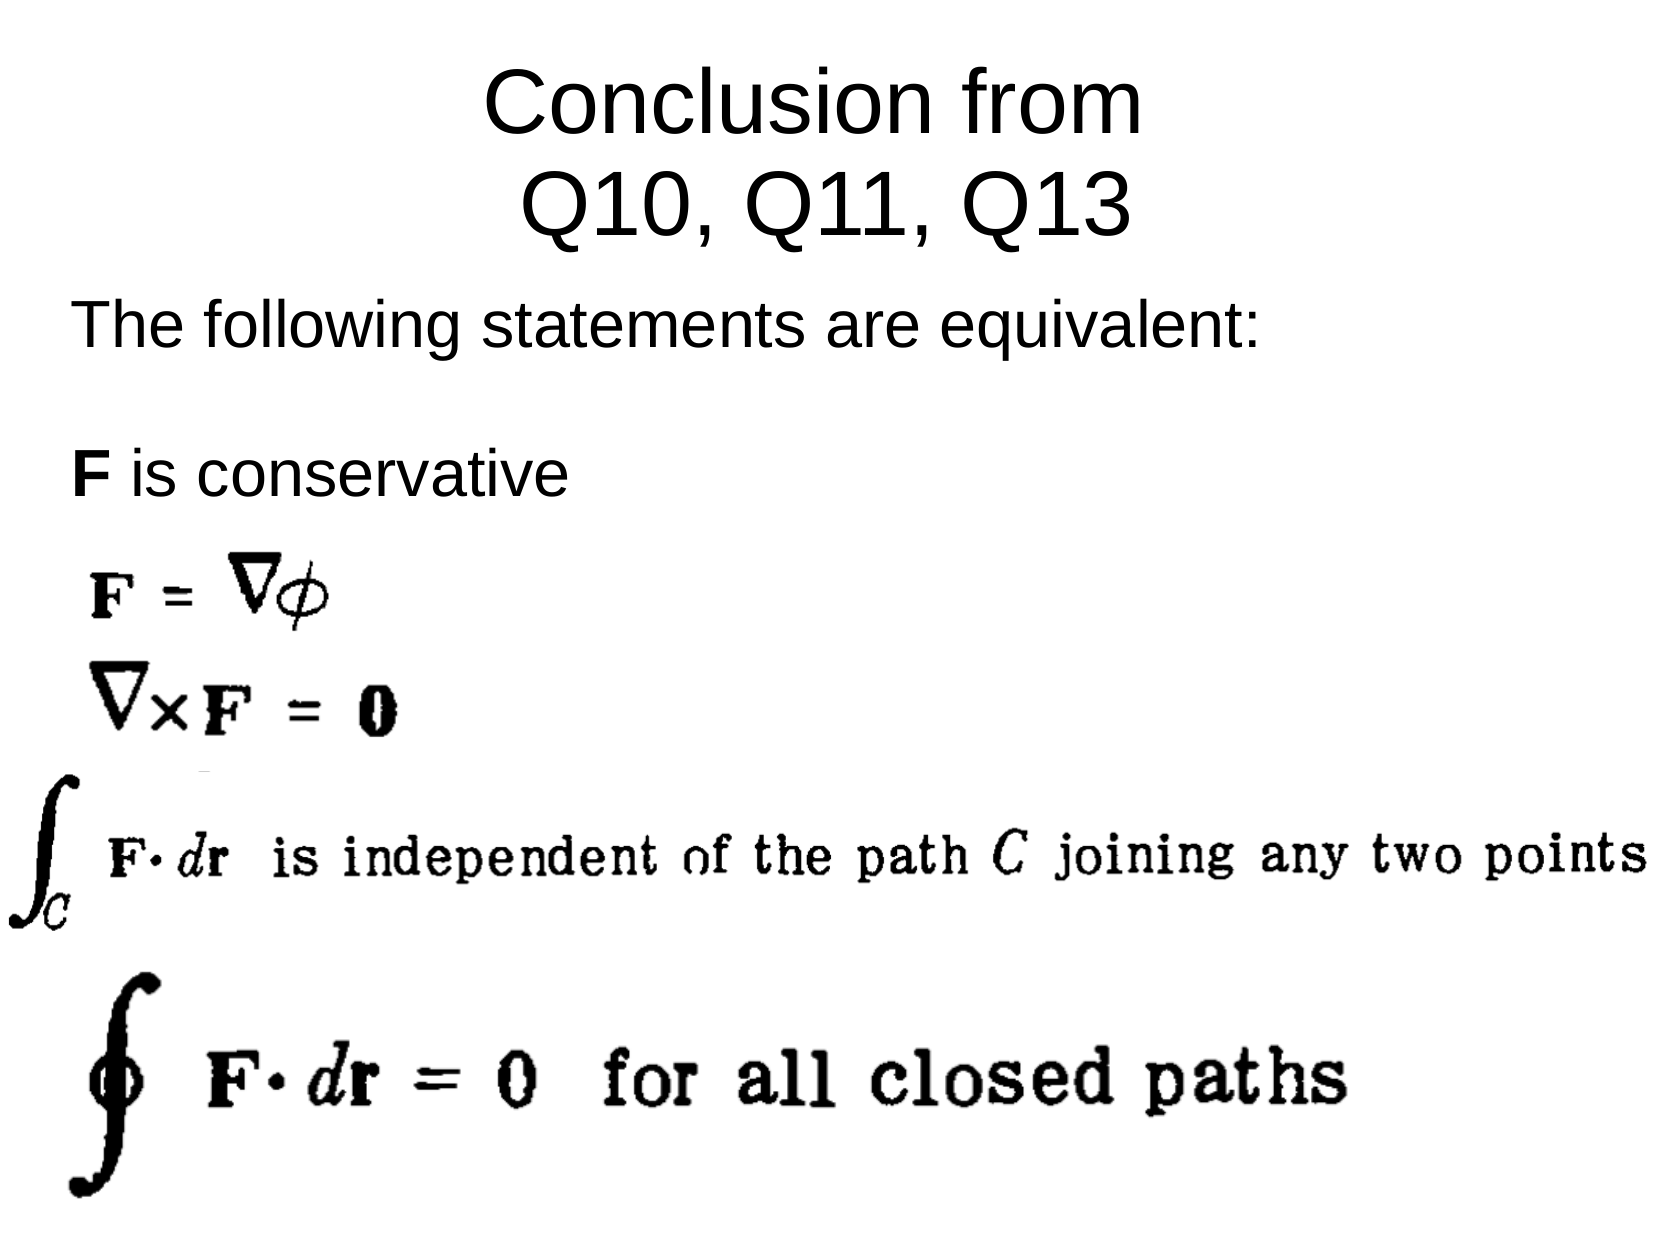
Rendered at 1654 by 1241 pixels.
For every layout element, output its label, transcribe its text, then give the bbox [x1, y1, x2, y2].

picture [63, 513, 414, 768]
title Conclusion from Q10, Q11, Q13 [82, 49, 1571, 257]
subtitle The following statements are equivalent: F is conservative [70, 286, 1560, 586]
picture [0, 771, 1654, 934]
picture [15, 944, 1371, 1222]
